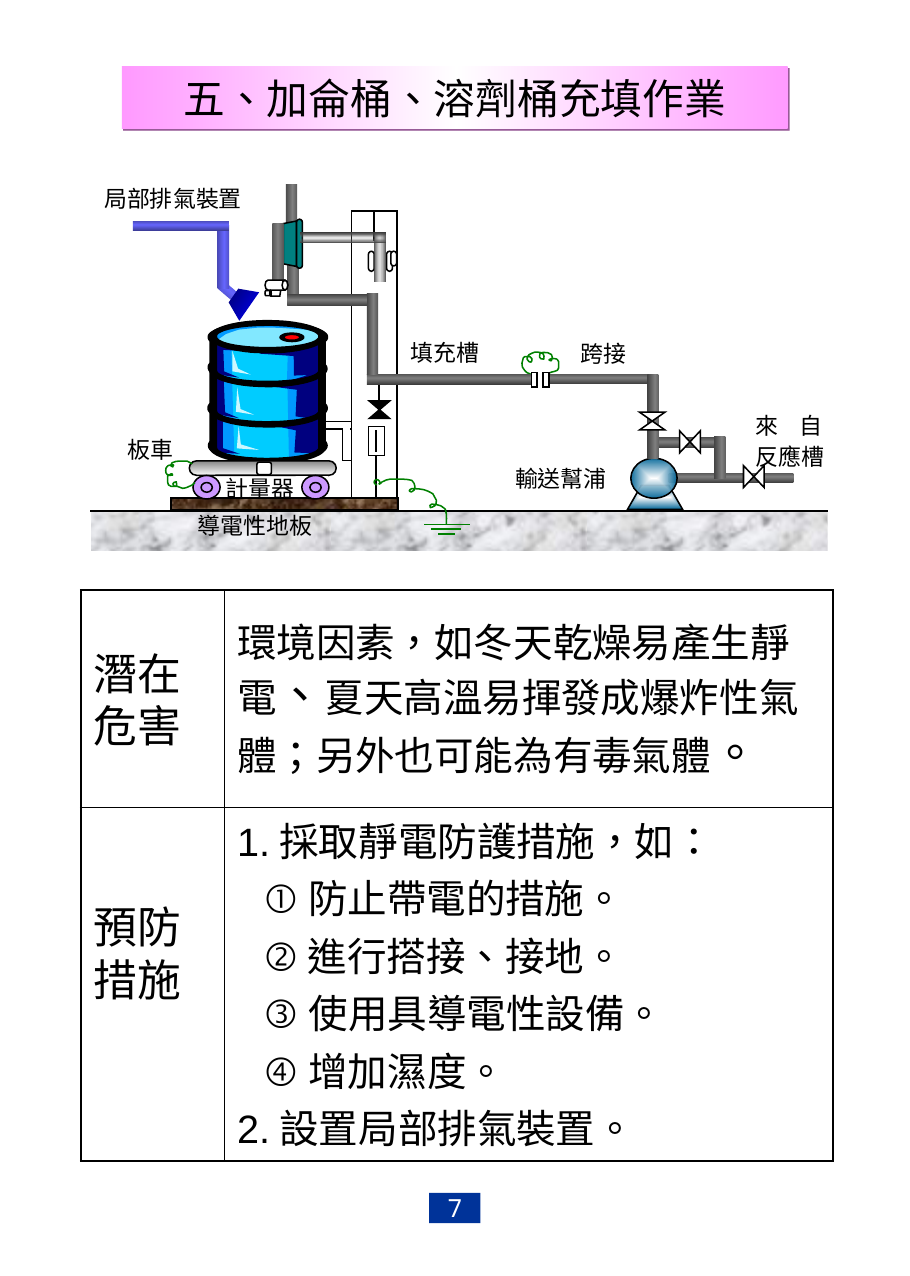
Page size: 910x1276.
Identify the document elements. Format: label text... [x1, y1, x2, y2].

text_box [91, 512, 828, 551]
text_box 來 自 反應槽 [748, 411, 833, 470]
text_box 導電性地板 [181, 503, 361, 548]
table_header 環境因素，如冬天乾燥易產生靜電、夏天高溫易揮發成爆炸性氣體；另外也可能為有毒氣體。 [225, 591, 832, 807]
text_box 五、加侖桶、溶劑桶充填作業 [121, 66, 788, 129]
text_box [171, 184, 542, 510]
text_box 7 [429, 1192, 481, 1224]
text_box [543, 372, 794, 510]
picture [207, 318, 330, 460]
text_box 填充槽 [405, 338, 485, 367]
text_box 輸送幫浦 [510, 464, 612, 492]
text_box [132, 221, 260, 321]
text_box 跨接 [574, 339, 632, 367]
table_header 潛在危害 [82, 591, 224, 807]
text_box 板車 [125, 435, 176, 463]
table_cell 1.採取靜電防護措施，如： 防止帶電的措施。 進行搭接、接地。 使用具導電性設備。 增加濕度。 2.設置局部排氣裝置。 [225, 808, 832, 1160]
table_cell 預防措施 [82, 808, 224, 1160]
text_box 局部排氣裝置 [88, 177, 266, 221]
text_box 計量器 [209, 474, 311, 502]
